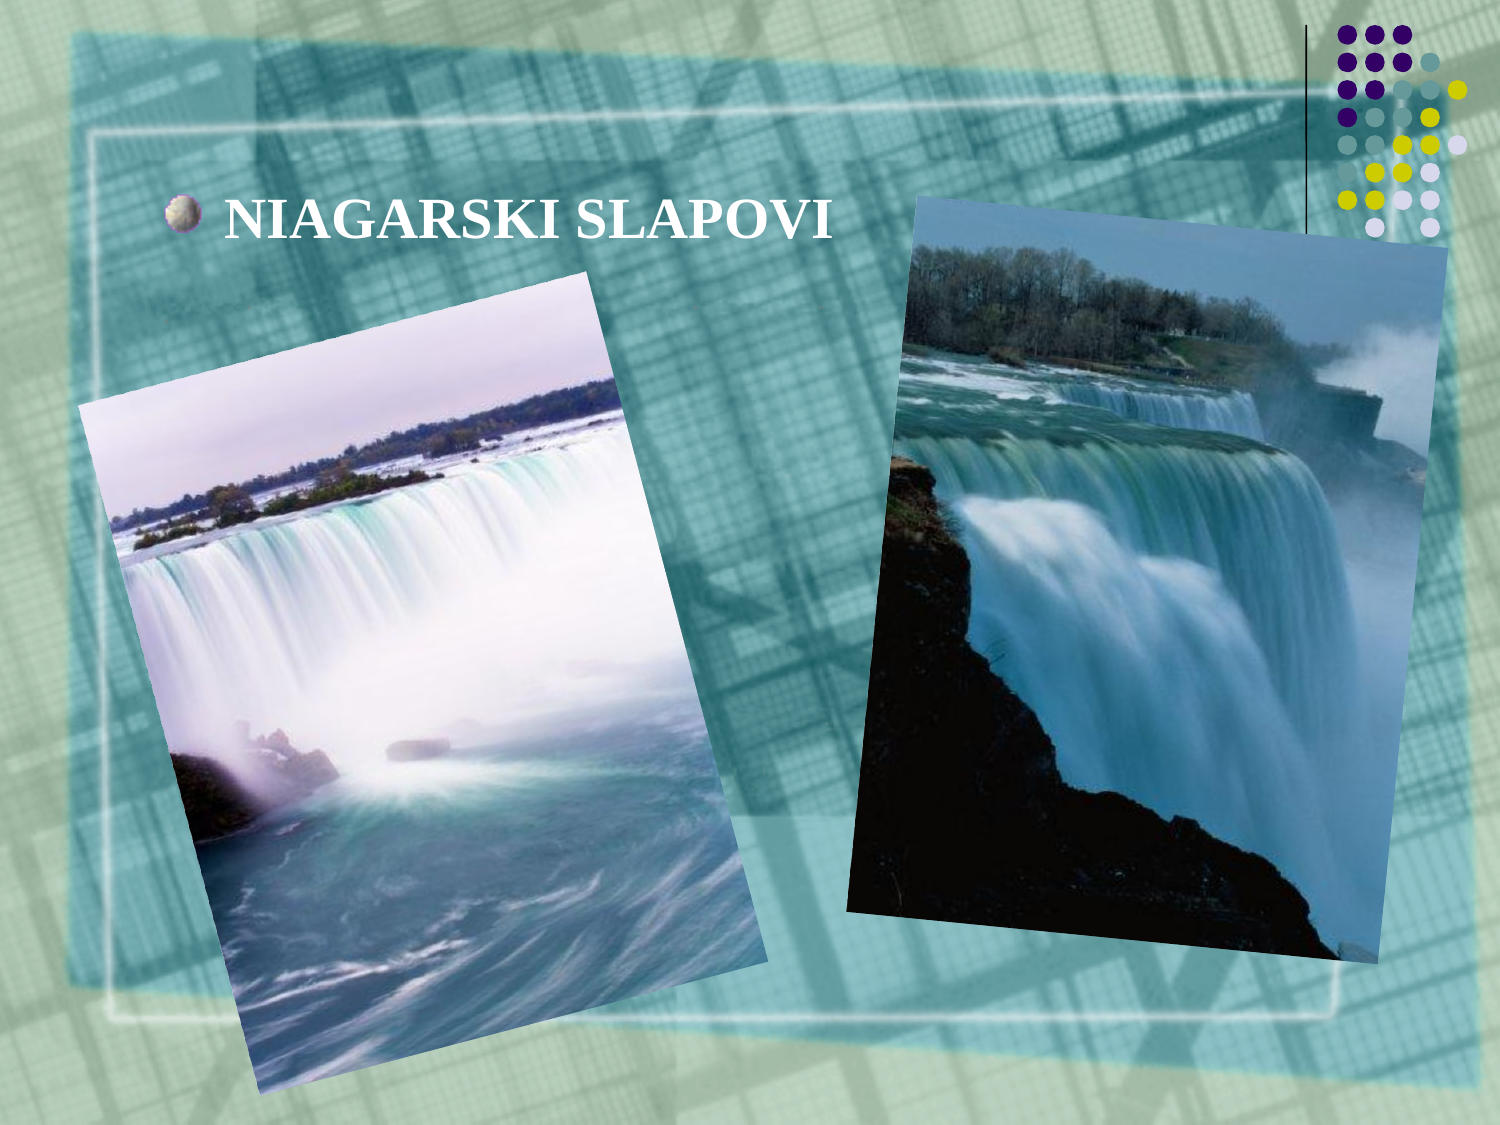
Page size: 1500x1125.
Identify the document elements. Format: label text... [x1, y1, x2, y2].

picture [0, 0, 1500, 1125]
text_box NIAGARSKI SLAPOVI [147, 172, 850, 258]
